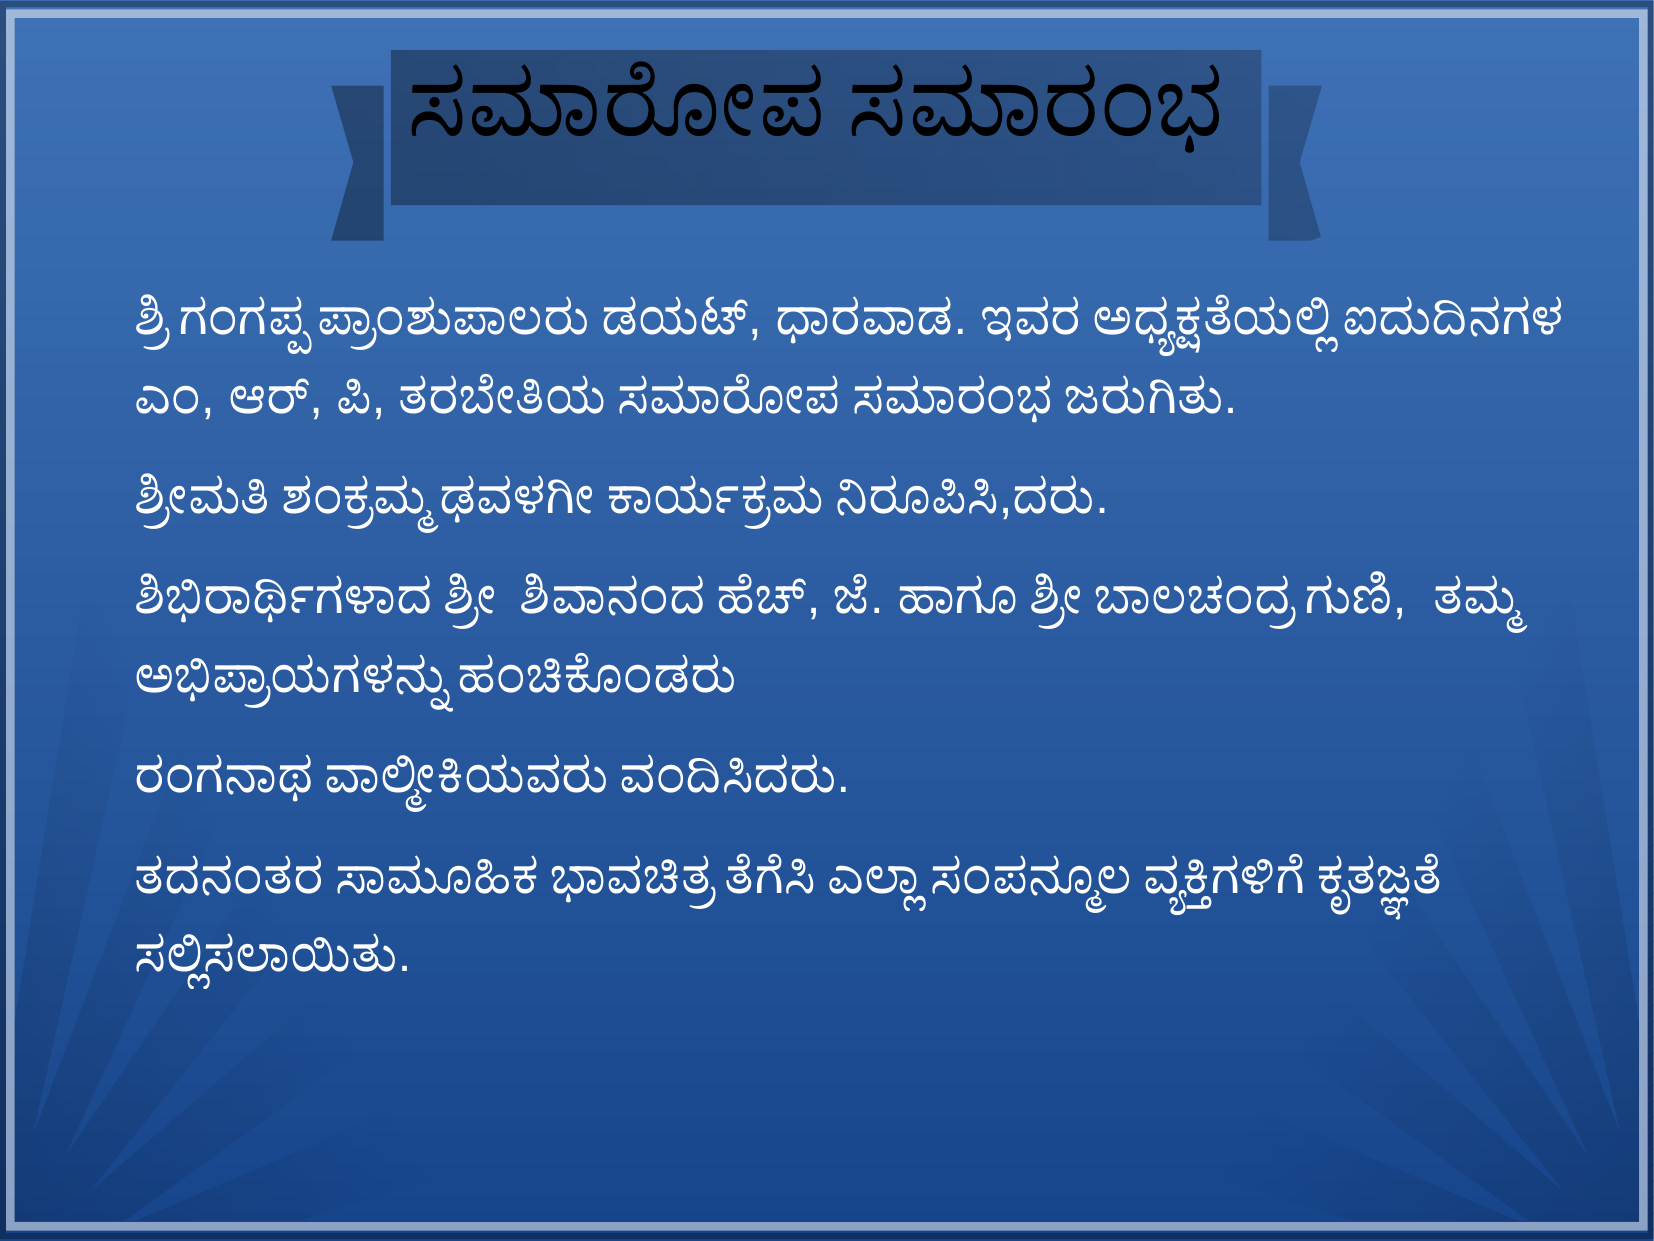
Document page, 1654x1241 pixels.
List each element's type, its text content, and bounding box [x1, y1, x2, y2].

list ಶ್ರಿ ಗಂಗಪ್ಪ ಪ್ರಾಂಶುಪಾಲರು ಡಯಟ್, ಧಾರವಾಡ. ಇವರ ಅಧ್ಯಕ್ಷತೆಯಲ್ಲಿ ಐದುದಿನಗಳ ಎಂ, ಆರ್, ಪಿ, ತರಬೇತಿಯ ಸಮಾರೋಪ ಸಮಾರಂಭ ಜರುಗಿತು. ಶ್ರೀಮತಿ ಶಂಕ್ರಮ್ಮ ಢವಳಗೀ ಕಾರ್ಯಕ್ರಮ ನಿರೂಪಿಸಿ,ದರು. ಶಿಭಿರಾರ್ಥಿಗಳಾದ ಶ್ರೀ ಶಿವಾನಂದ ಹೆಚ್, ಜೆ. ಹಾಗೂ ಶ್ರೀ ಬಾಲಚಂದ್ರ ಗುಣಿ, ತಮ್ಮ ಅಭಿಪ್ರಾಯಗಳನ್ನು ಹಂಚಿಕೊಂಡರು ರಂಗನಾಥ ವಾಲ್ಮೀಕಿಯವರು ವಂದಿಸಿದರು. ತದನಂತರ ಸಾಮೂಹಿಕ ಭಾವಚಿತ್ರ ತೆಗೆಸಿ ಎಲ್ಲಾ ಸಂಪನ್ಮೂಲ ವ್ಯಕ್ತಿಗಳಿಗೆ ಕೃತಜ್ಞತೆ ಸಲ್ಲಿಸಲಾಯಿತು. [82, 290, 1571, 1010]
title ಸಮಾರೋಪ ಸಮಾರಂಭ [389, 47, 1264, 205]
